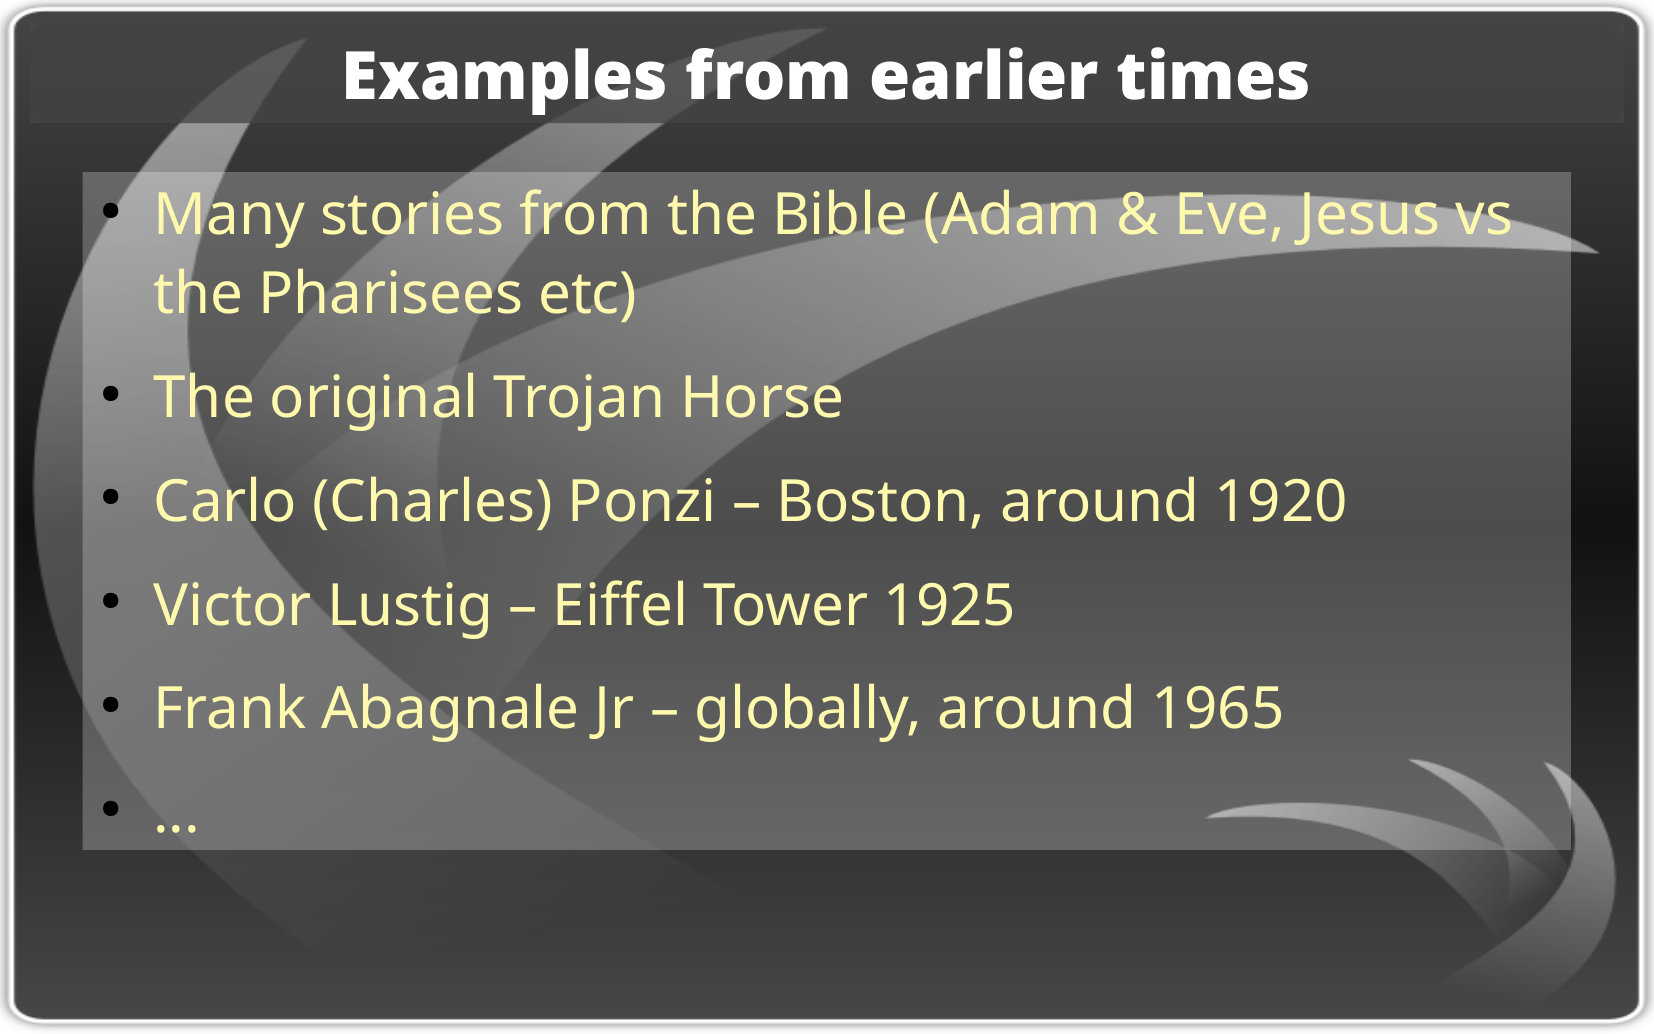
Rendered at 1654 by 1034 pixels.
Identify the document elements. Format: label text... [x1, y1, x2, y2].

list Many stories from the Bible (Adam & Eve, Jesus vs the Pharisees etc) The original Trojan Horse Carlo (Charles) Ponzi – Boston, around 1920 Victor Lustig – Eiffel Tower 1925 Frank Abagnale Jr – globally, around 1965 ... [82, 172, 1571, 772]
title Examples from earlier times [29, 24, 1625, 124]
picture [0, 0, 1654, 1034]
